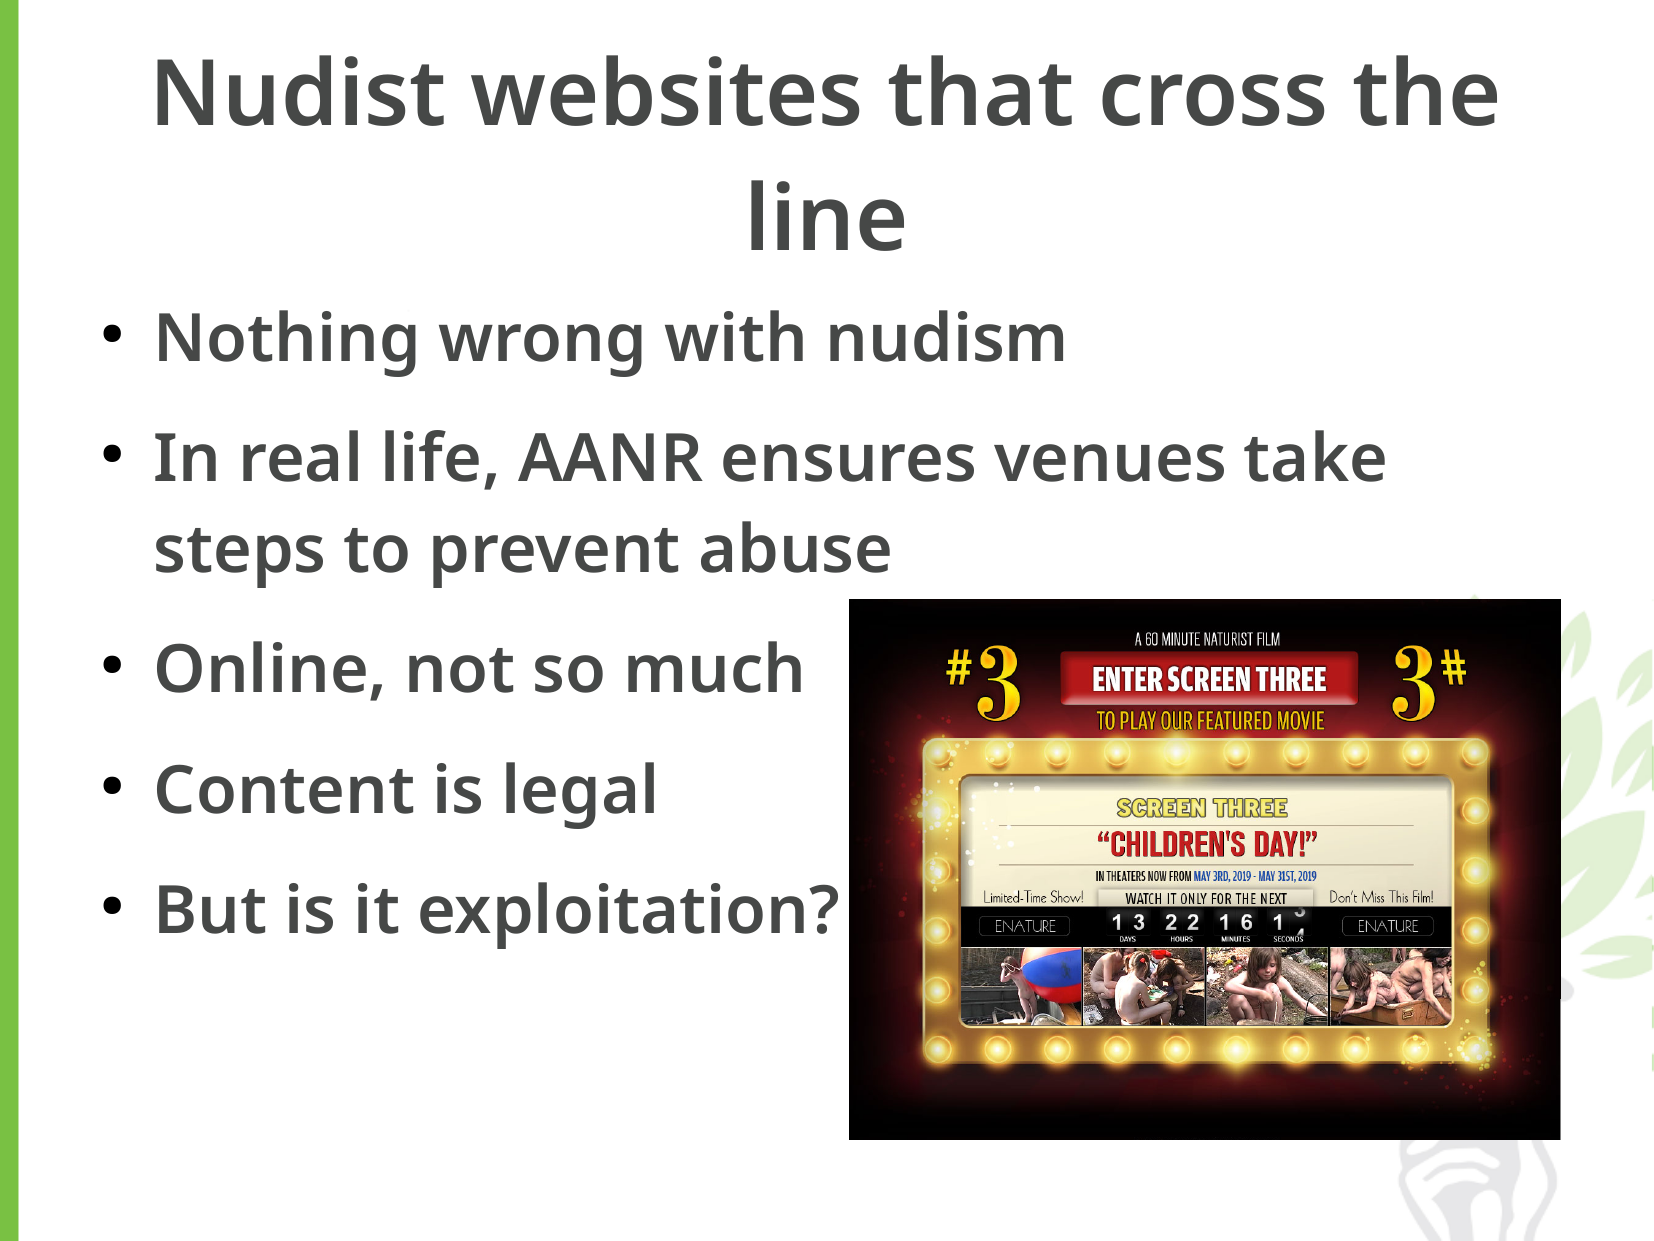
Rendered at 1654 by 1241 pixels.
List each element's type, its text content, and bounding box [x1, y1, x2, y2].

list Nothing wrong with nudism In real life, AANR ensures venues take steps to prevent abuse Online, not so much Content is legal But is it exploitation? [82, 290, 1571, 1010]
title Nudist websites that cross the line [82, 49, 1571, 257]
picture [0, 0, 1654, 1241]
